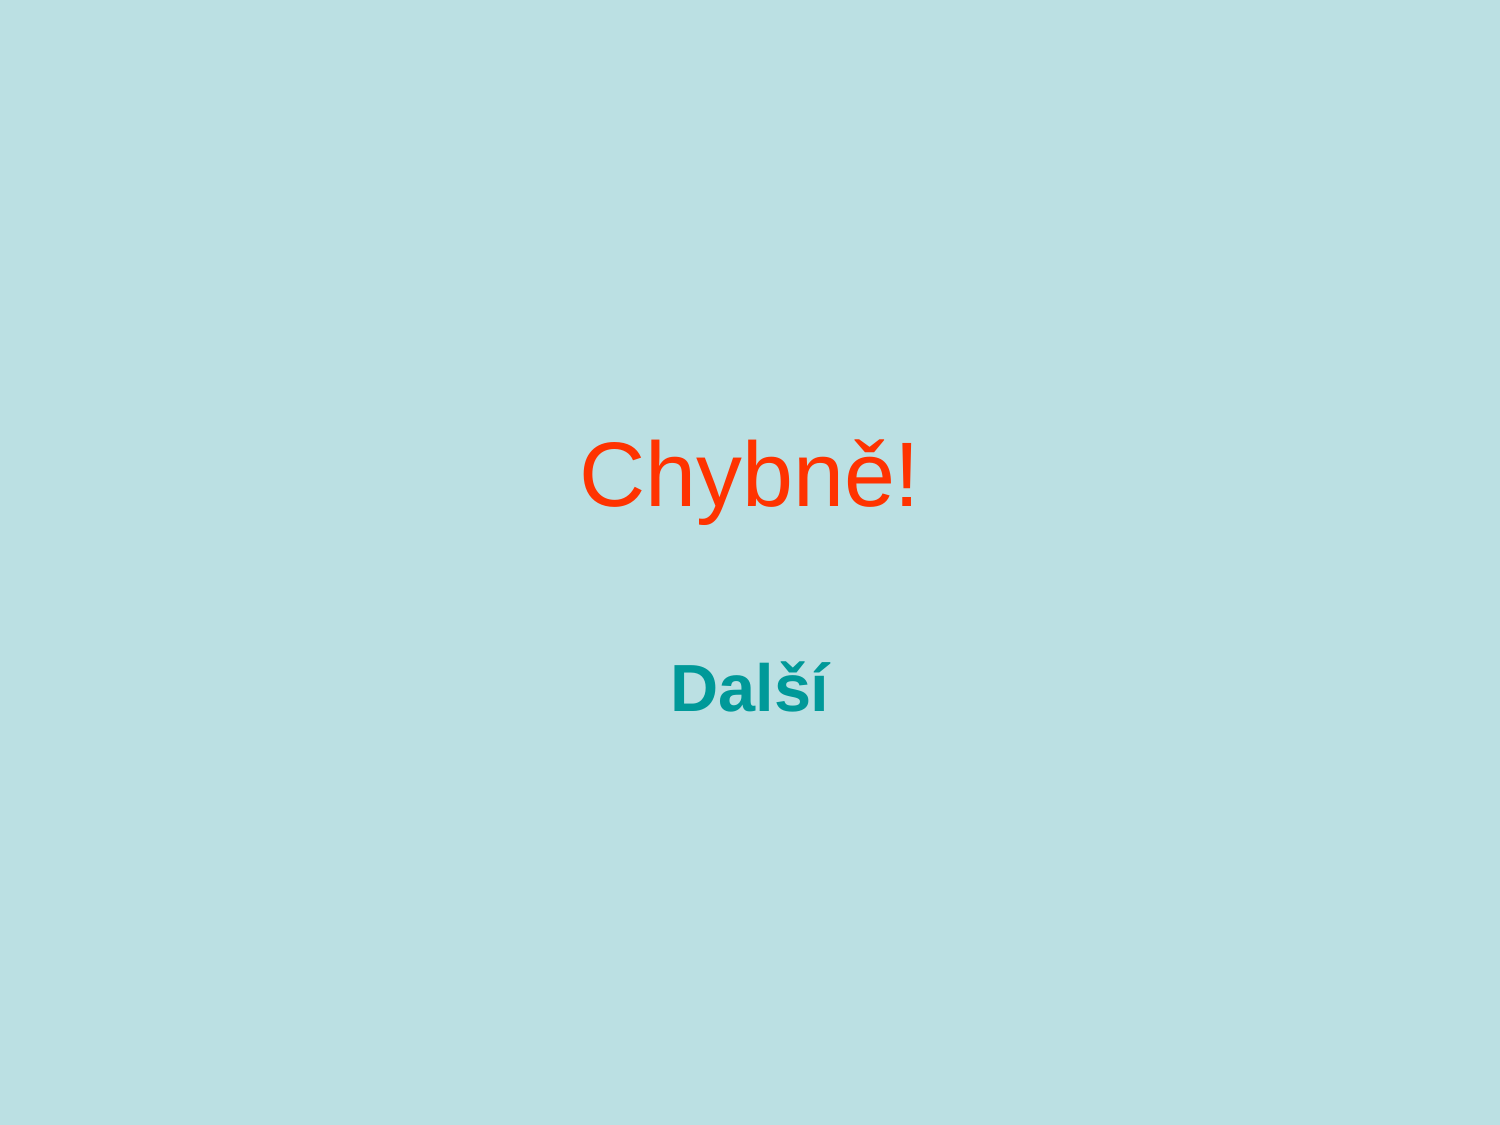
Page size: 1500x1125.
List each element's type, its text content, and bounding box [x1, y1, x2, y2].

text_box Další [225, 637, 1276, 926]
title Chybně! [112, 349, 1388, 591]
